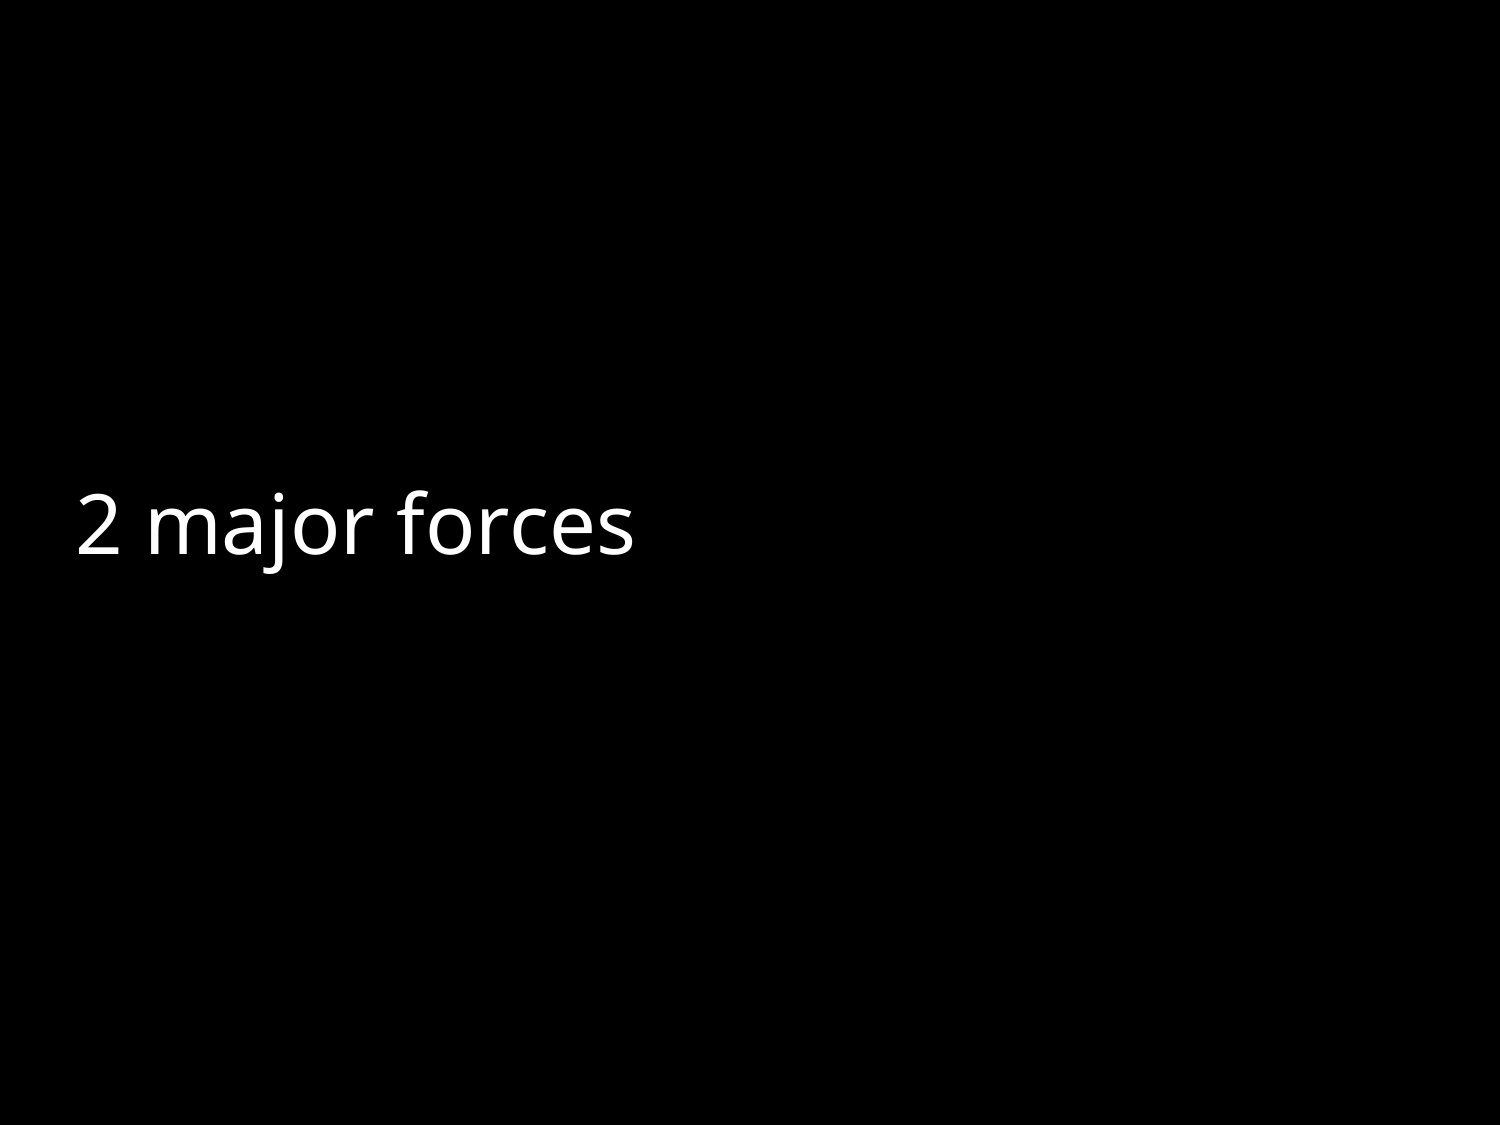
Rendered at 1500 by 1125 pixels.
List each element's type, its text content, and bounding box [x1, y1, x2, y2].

title 2 major forces [75, 428, 1414, 616]
